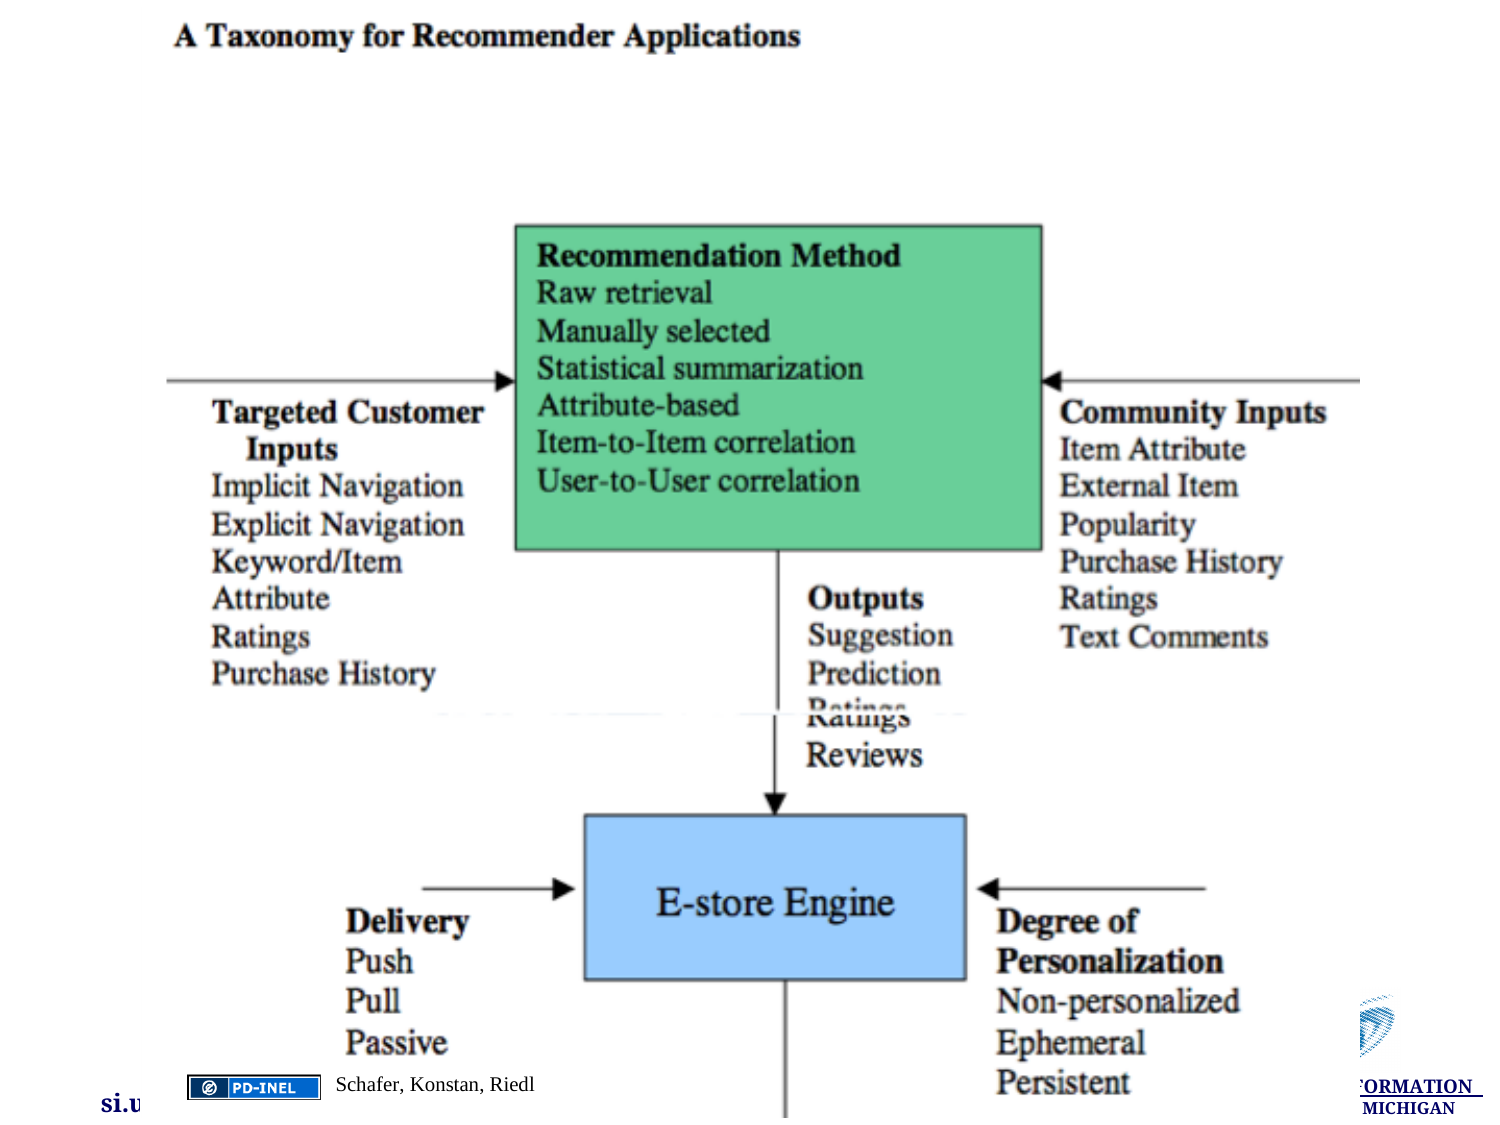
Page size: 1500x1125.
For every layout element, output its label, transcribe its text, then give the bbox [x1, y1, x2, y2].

text_box Schafer, Konstan, Riedl [320, 1062, 584, 1103]
picture [140, 7, 1401, 1118]
